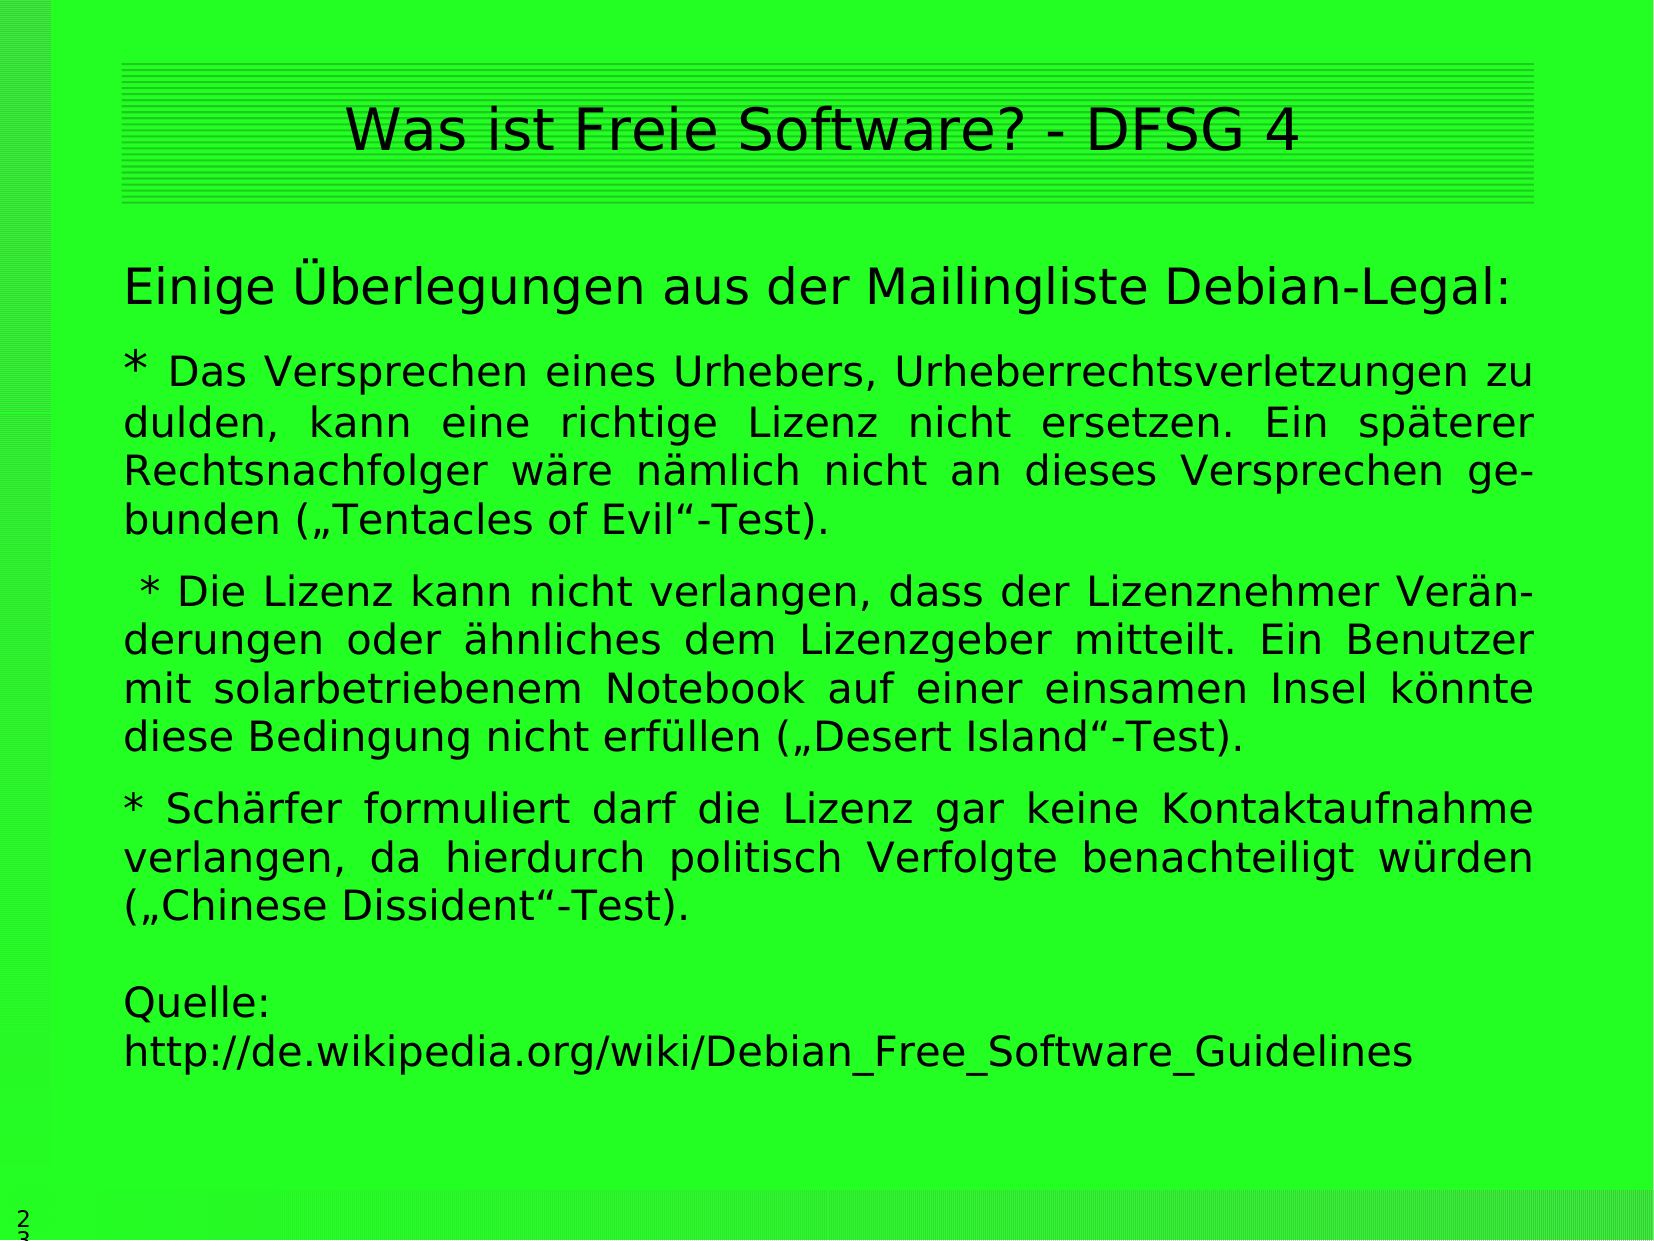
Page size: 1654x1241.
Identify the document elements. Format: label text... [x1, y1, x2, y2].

subtitle Einige Überlegungen aus der Mailingliste Debian-Legal: * Das Versprechen eines Urhebers, Urheberrechtsverletzungen zu dulden, kann eine richtige Lizenz nicht ersetzen. Ein späterer Rechtsnachfolger wäre nämlich nicht an dieses Versprechen ge-bunden („Tentacles of Evil“-Test). * Die Lizenz kann nicht verlangen, dass der Lizenznehmer Verän-derungen oder ähnliches dem Lizenzgeber mitteilt. Ein Benutzer mit solarbetriebenem Notebook auf einer einsamen Insel könnte diese Bedingung nicht erfüllen („Desert Island“-Test). * Schärfer formuliert darf die Lizenz gar keine Kontaktaufnahme verlangen, da hierdurch politisch Verfolgte benachteiligt würden („Chinese Dissident“-Test). Quelle: http://de.wikipedia.org/wiki/Debian_Free_Software_Guidelines [123, 258, 1536, 1193]
title Was ist Freie Software? - DFSG 4 [147, 59, 1499, 203]
